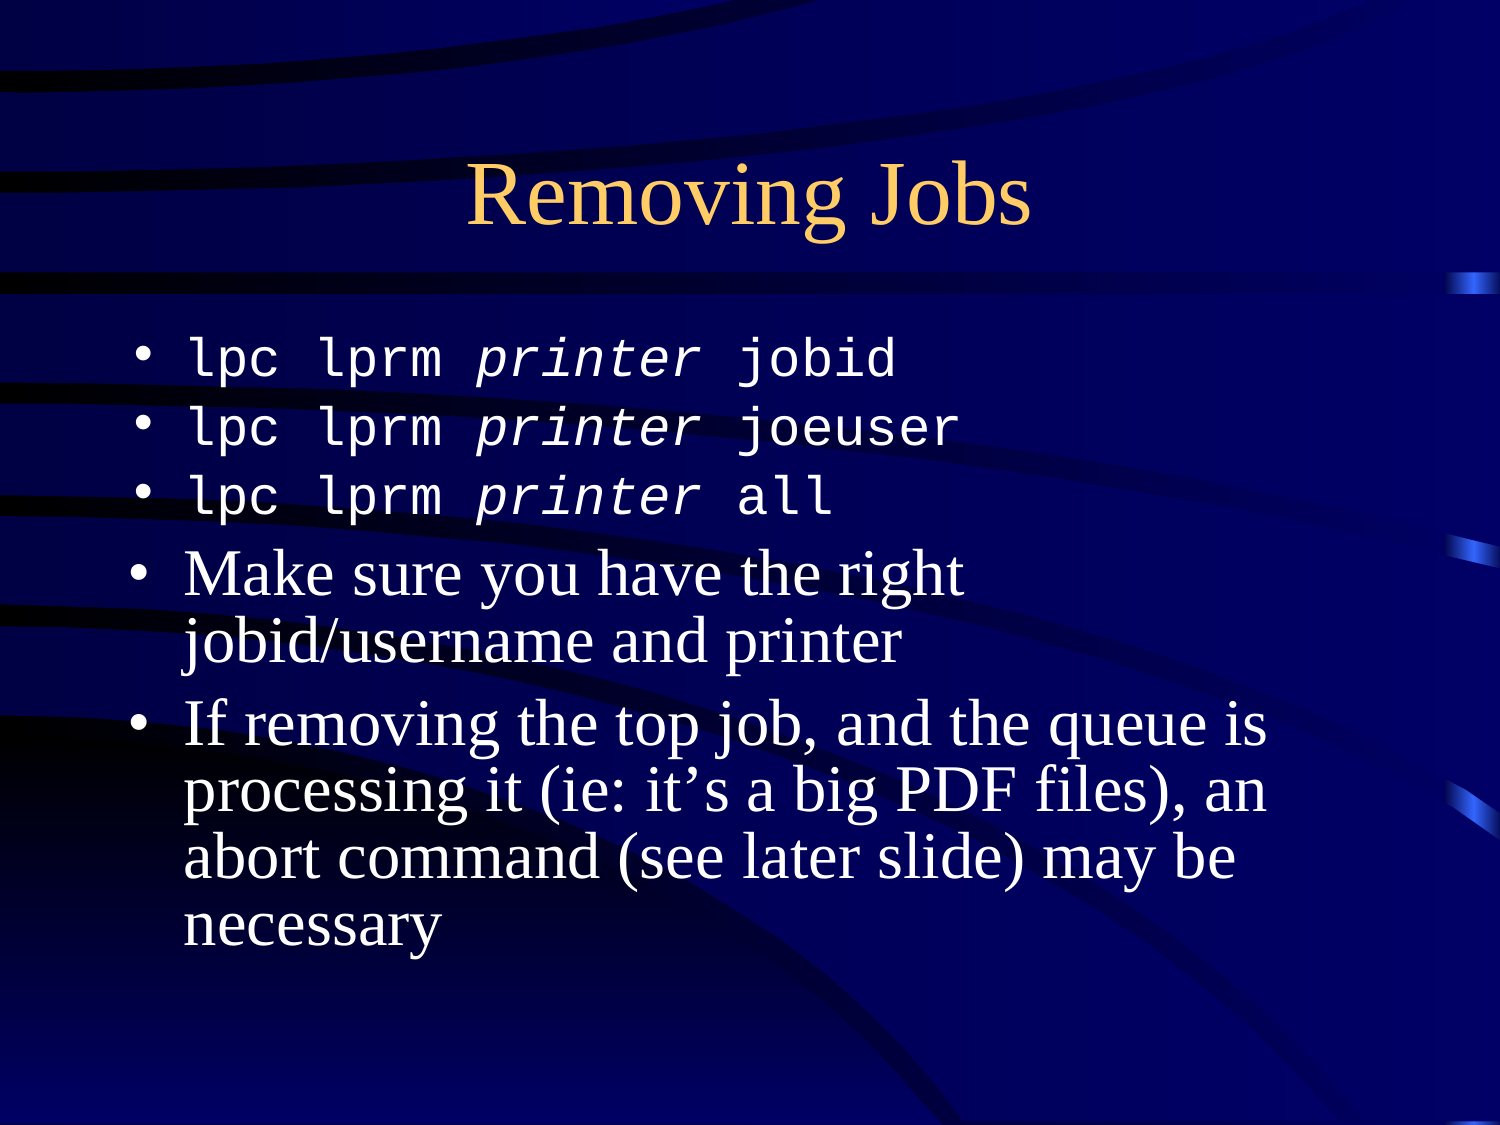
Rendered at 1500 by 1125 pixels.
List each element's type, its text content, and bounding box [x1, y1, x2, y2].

list lpc lprm printer jobid lpc lprm printer joeuser lpc lprm printer all Make sure you have the right jobid/username and printer If removing the top job, and the queue is processing it (ie: it’s a big PDF files), an abort command (see later slide) may be necessary [112, 324, 1388, 1051]
title Removing Jobs [112, 99, 1388, 288]
